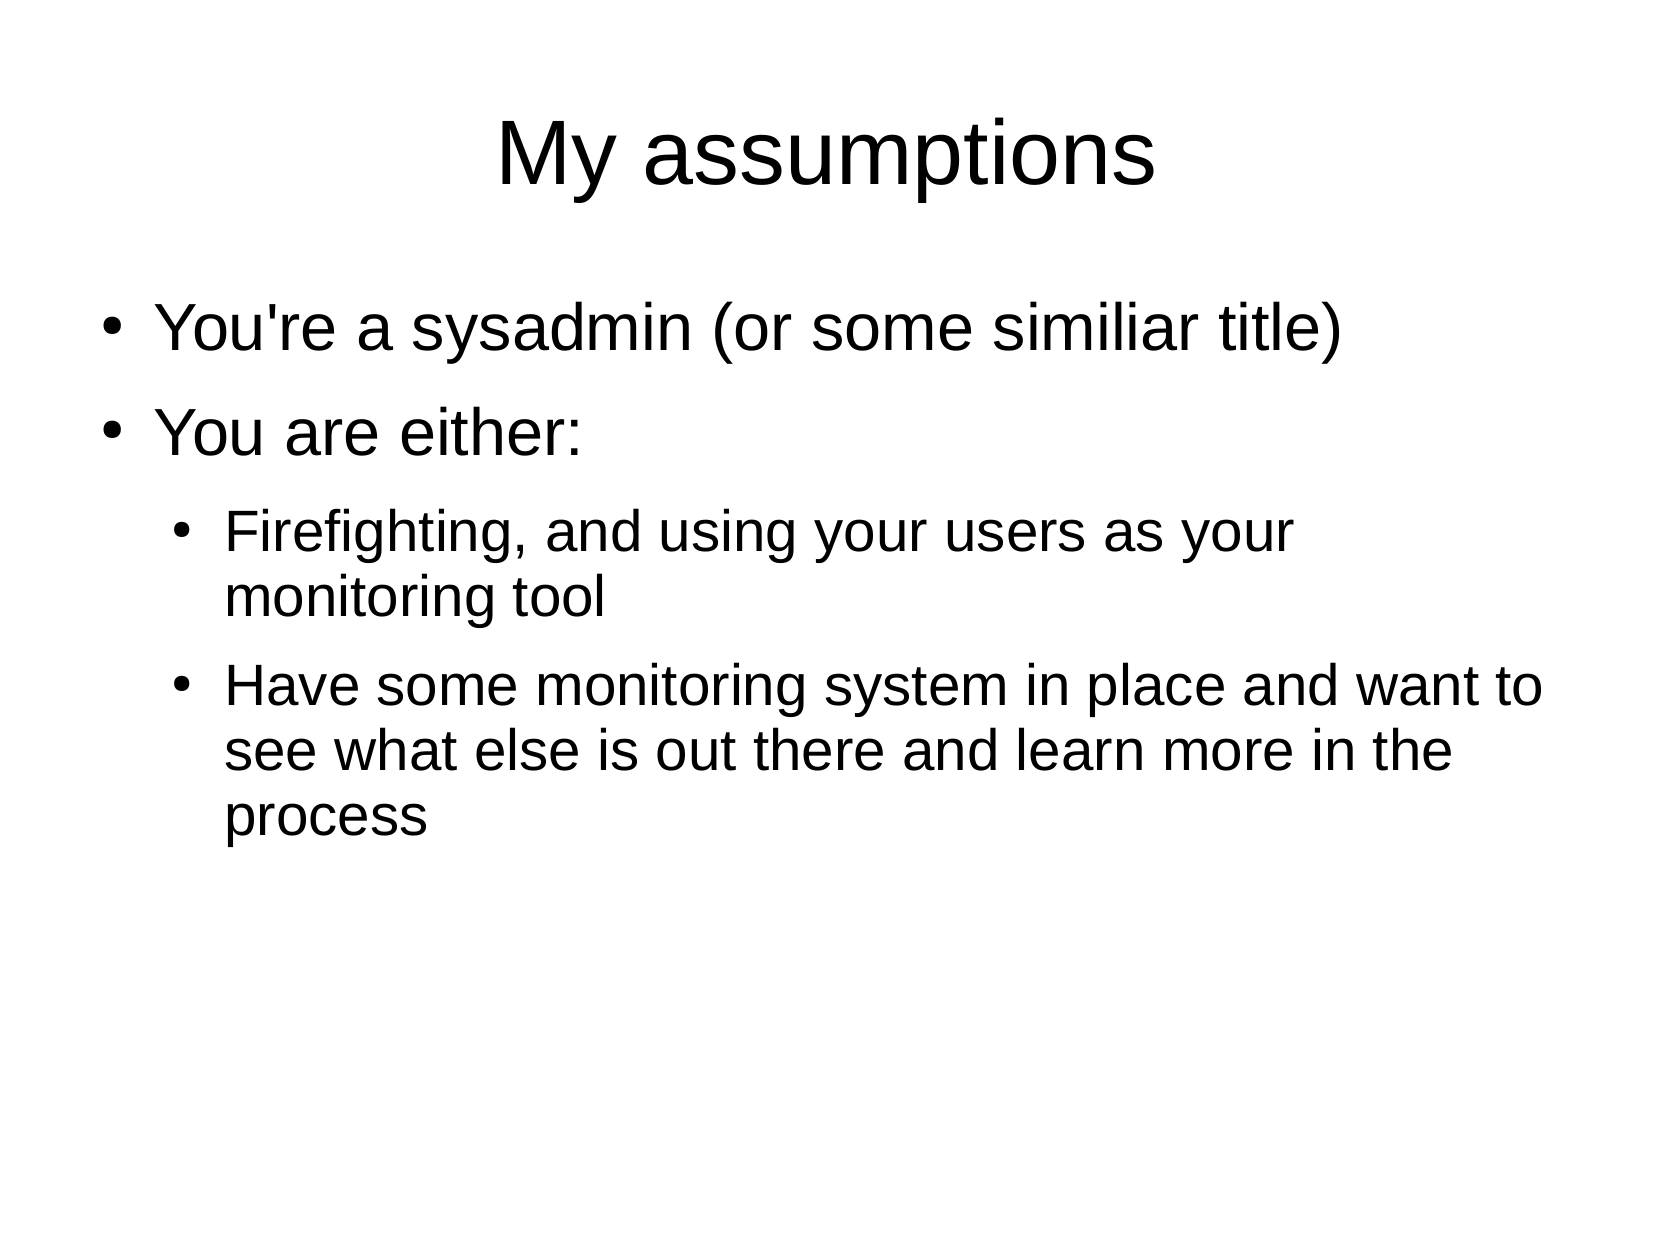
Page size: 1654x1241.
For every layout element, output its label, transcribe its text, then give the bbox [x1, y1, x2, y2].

list You're a sysadmin (or some similiar title) You are either: Firefighting, and using your users as your monitoring tool Have some monitoring system in place and want to see what else is out there and learn more in the process [82, 290, 1571, 1109]
title My assumptions [82, 49, 1571, 257]
